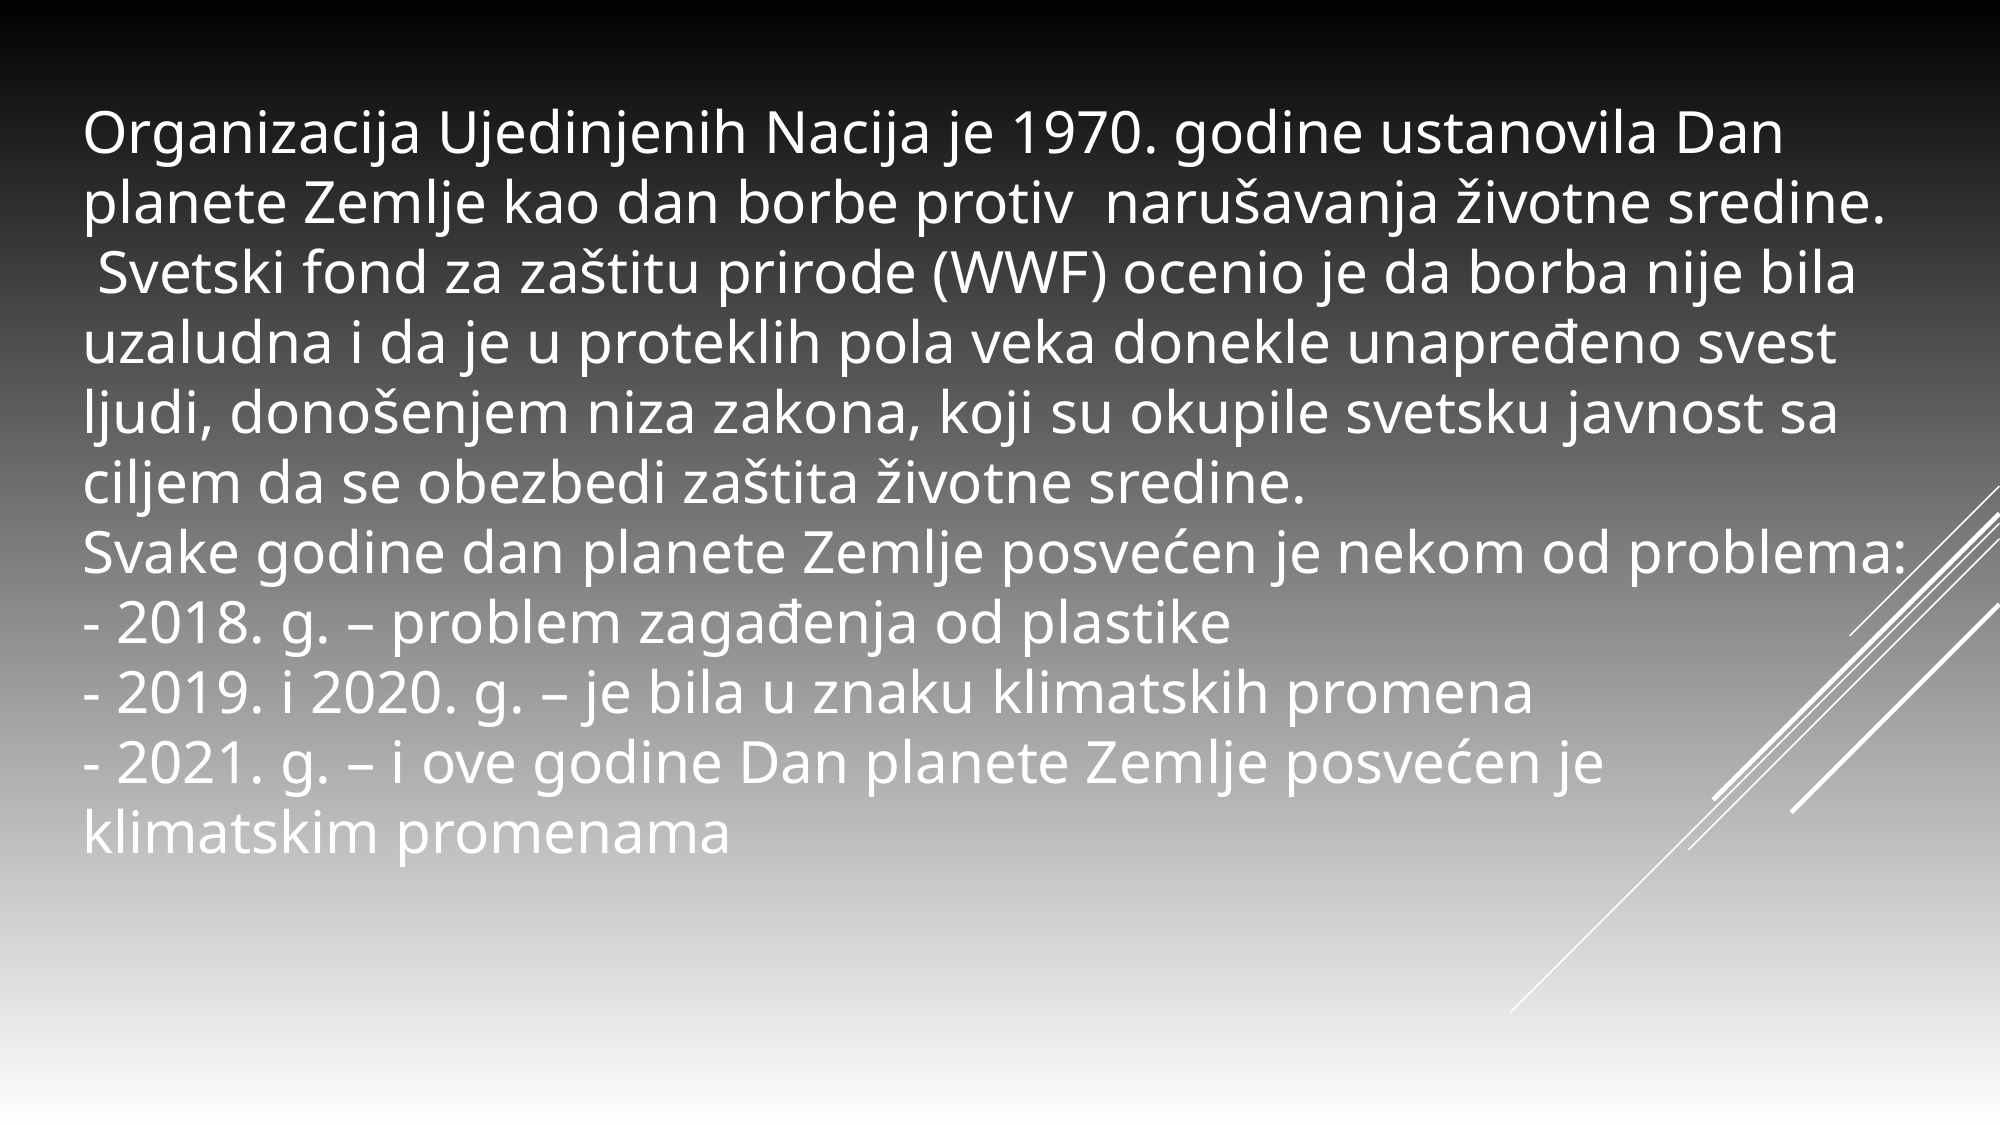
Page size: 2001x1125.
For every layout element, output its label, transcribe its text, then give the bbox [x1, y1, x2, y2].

title Organizacija Ujedinjenih Nacija je 1970. godine ustanovila Dan planete Zemlje kao dan borbe protiv narušavanja životne sredine. Svetski fond za zaštitu prirode (WWF) ocenio je da borba nije bila uzaludna i da je u proteklih pola veka donekle unapređeno svest ljudi, donošenjem niza zakona, koji su okupile svetsku javnost sa ciljem da se obezbedi zaštita životne sredine. Svake godine dan planete Zemlje posvećen je nekom od problema: - 2018. g. – problem zagađenja od plastike - 2019. i 2020. g. – je bila u znaku klimatskih promena - 2021. g. – i ove godine Dan planete Zemlje posvećen je klimatskim promenama [67, 87, 1930, 1097]
